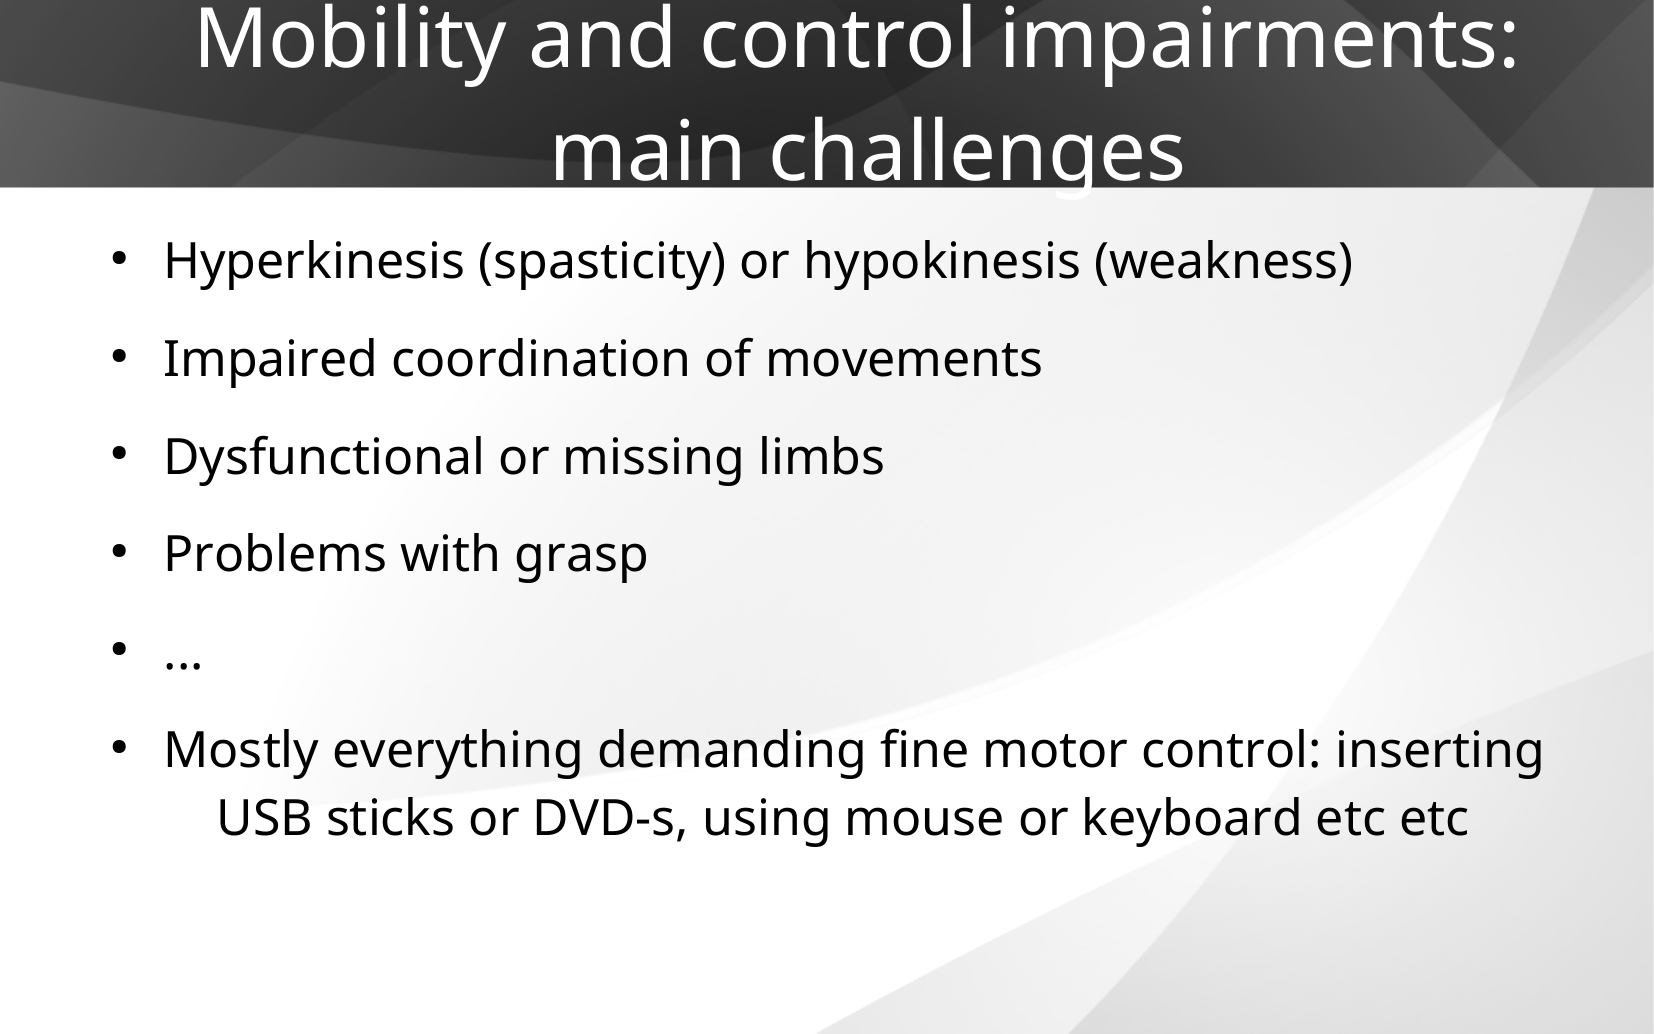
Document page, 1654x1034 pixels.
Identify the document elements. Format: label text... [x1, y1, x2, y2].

list Hyperkinesis (spasticity) or hypokinesis (weakness) Impaired coordination of movements Dysfunctional or missing limbs Problems with grasp ... Mostly everything demanding fine motor control: inserting USB sticks or DVD-s, using mouse or keyboard etc etc [75, 225, 1613, 1013]
picture [0, 0, 1654, 1034]
title Mobility and control impairments: main challenges [124, 0, 1613, 202]
